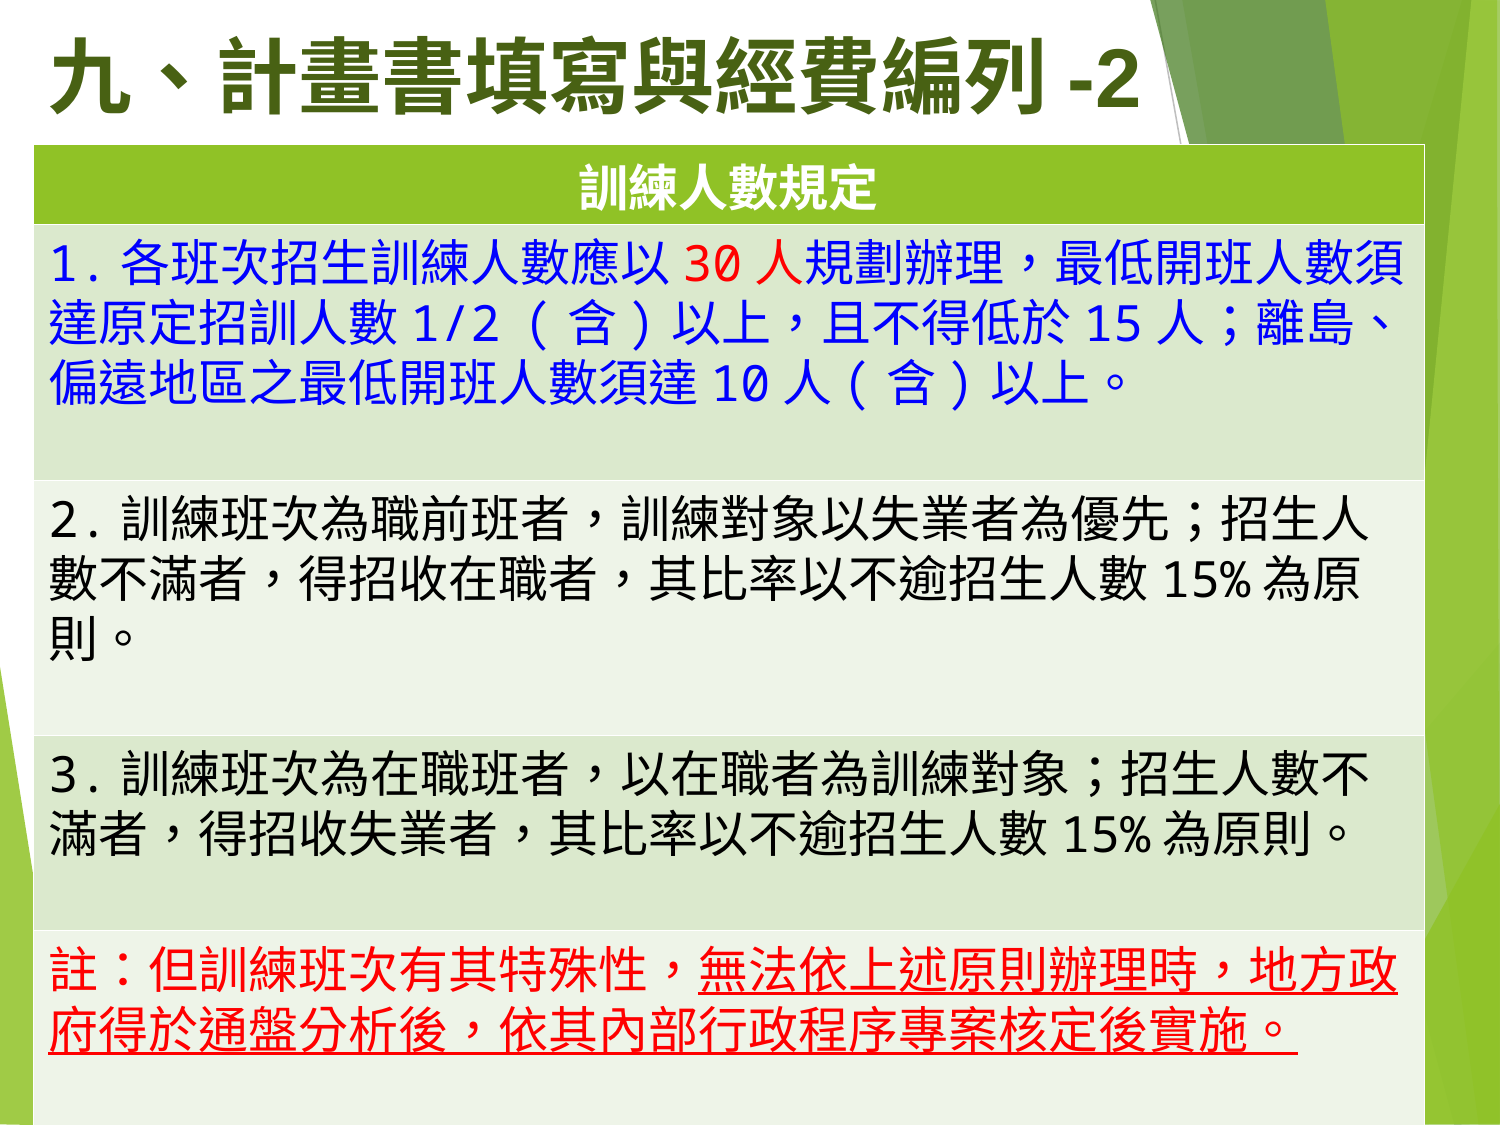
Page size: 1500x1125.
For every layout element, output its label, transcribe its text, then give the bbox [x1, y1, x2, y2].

table_cell 3.訓練班次為在職班者，以在職者為訓練對象；招生人數不滿者，得招收失業者，其比率以不逾招生人數15%為原則。 [34, 736, 1424, 930]
table_cell 2.訓練班次為職前班者，訓練對象以失業者為優先；招生人數不滿者，得招收在職者，其比率以不逾招生人數15%為原則。 [34, 481, 1424, 735]
table_cell 註：但訓練班次有其特殊性，無法依上述原則辦理時，地方政府得於通盤分析後，依其內部行政程序專案核定後實施。 [34, 931, 1424, 1125]
table_header 訓練人數規定 [34, 145, 1424, 224]
text_box 九、計畫書填寫與經費編列-2 [33, 16, 1299, 133]
table_cell 1.各班次招生訓練人數應以30人規劃辦理，最低開班人數須達原定招訓人數1/2 (含)以上，且不得低於15人；離島、偏遠地區之最低開班人數須達10人(含)以上。 [34, 225, 1424, 480]
